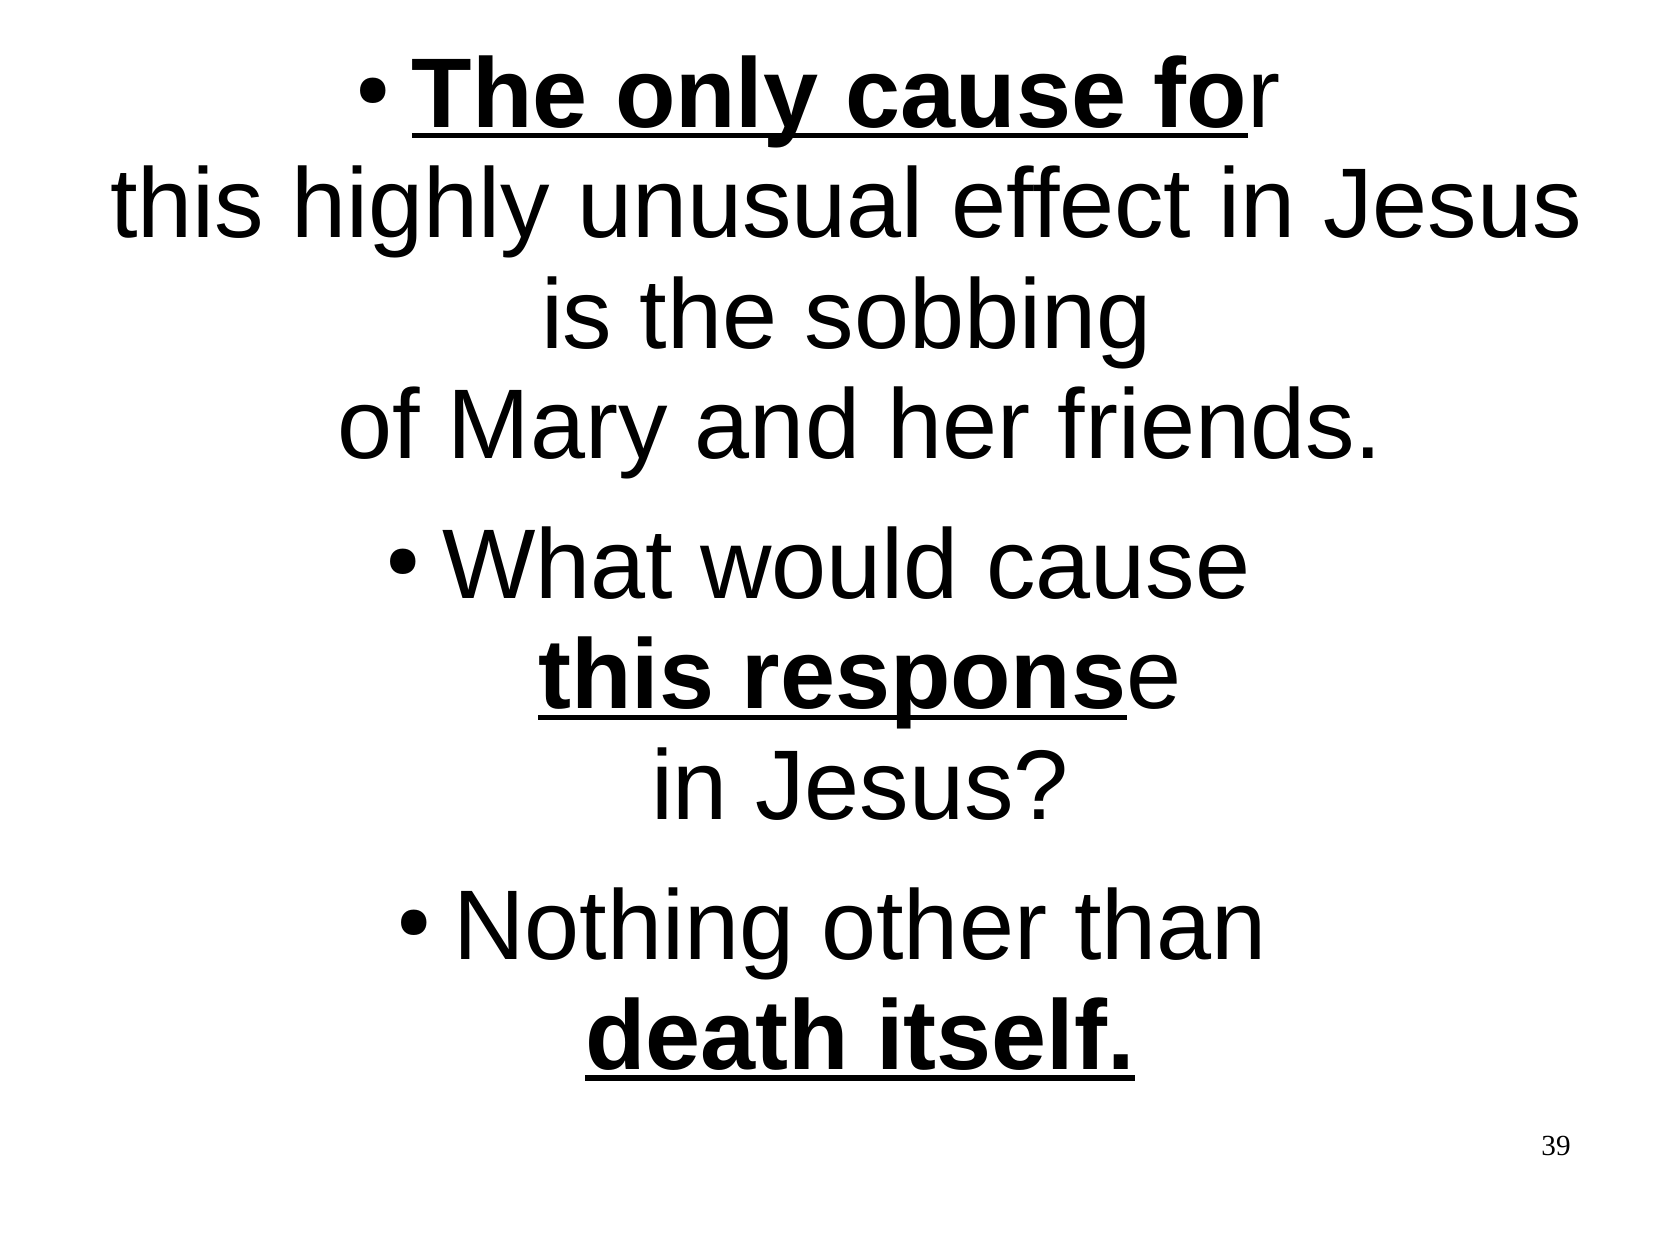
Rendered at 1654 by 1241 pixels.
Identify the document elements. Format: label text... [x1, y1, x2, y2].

list The only cause for this highly unusual effect in Jesus is the sobbing of Mary and her friends. What would cause this response in Jesus? Nothing other than death itself. [37, 37, 1613, 1201]
